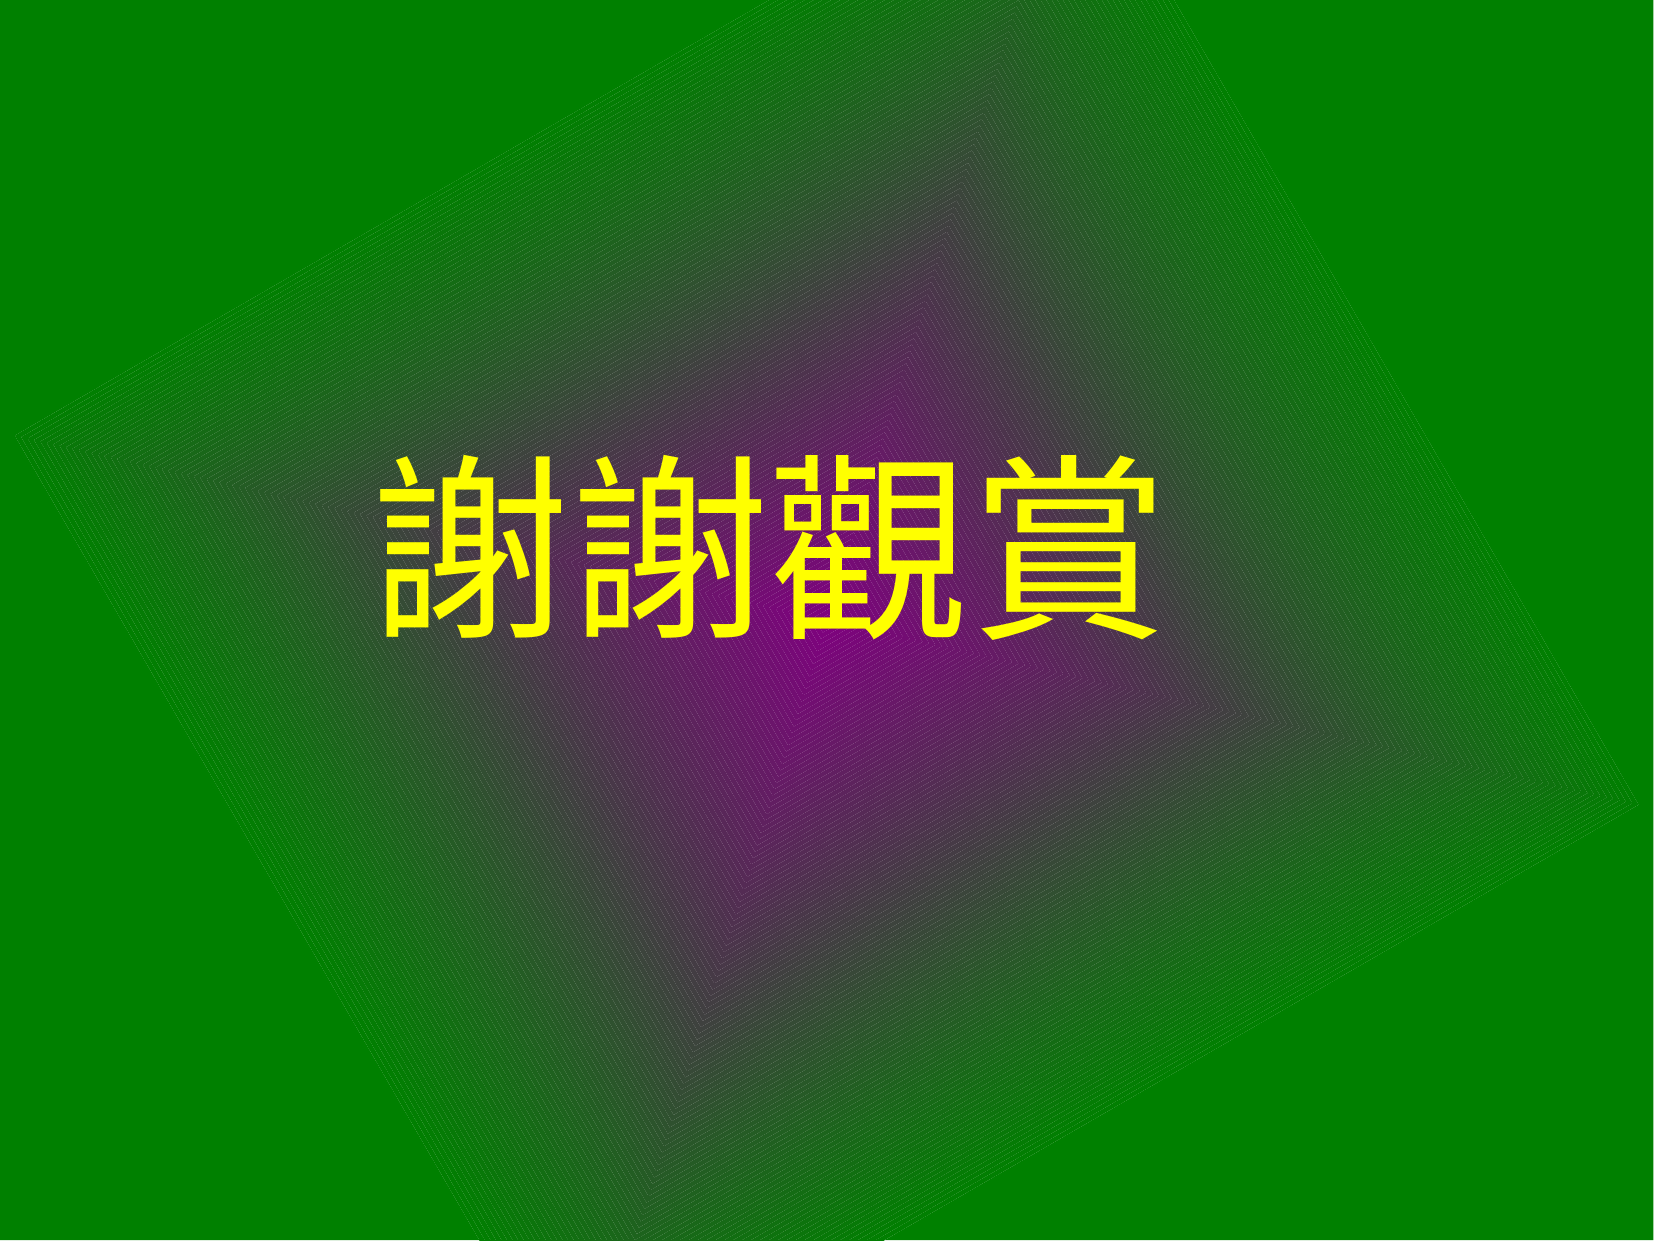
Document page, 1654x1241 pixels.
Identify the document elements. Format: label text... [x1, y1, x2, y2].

text_box 謝謝觀賞 [354, 383, 1330, 684]
